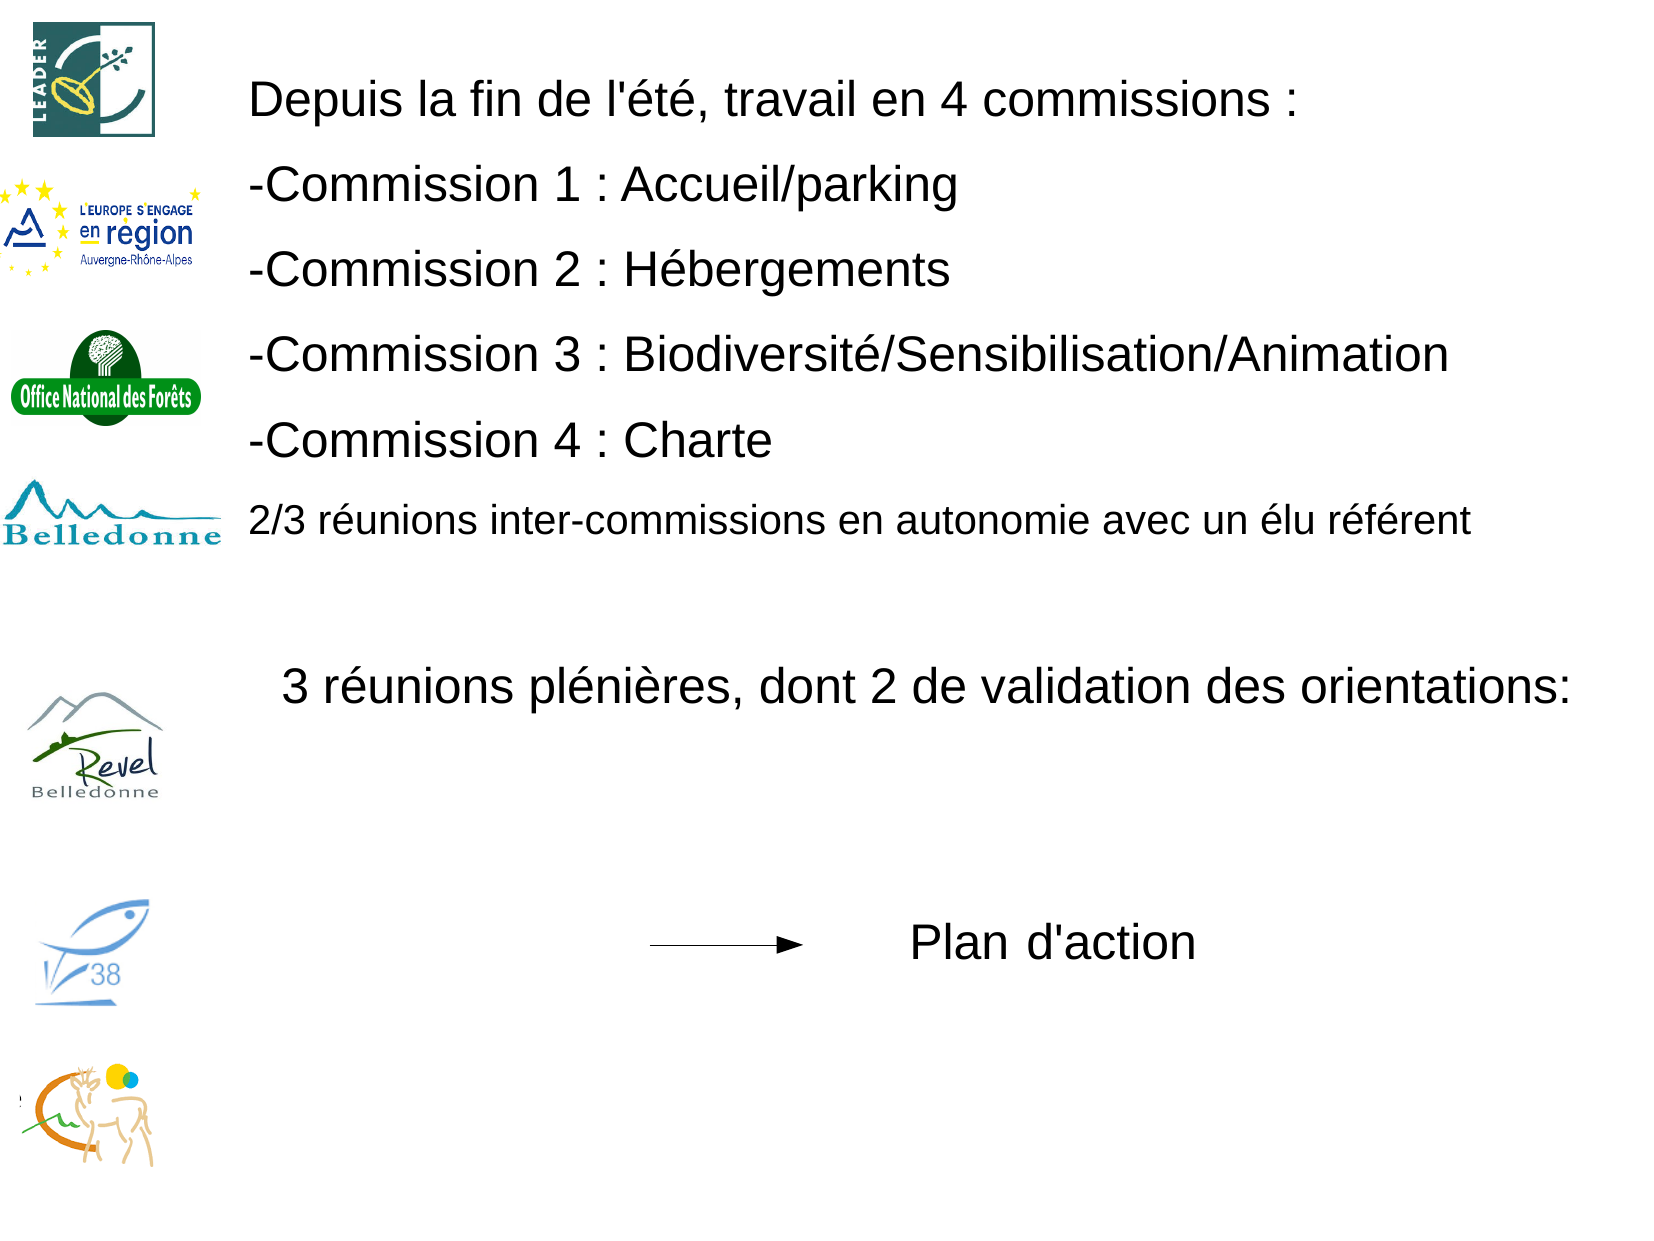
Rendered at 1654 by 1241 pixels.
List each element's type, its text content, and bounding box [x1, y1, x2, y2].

picture [33, 22, 155, 137]
list Depuis la fin de l'été, travail en 4 commissions : -Commission 1 : Accueil/parking -Commission 2 : Hébergements -Commission 3 : Biodiversité/Sensibilisation/Animation -Commission 4 : Charte 2/3 réunions inter-commissions en autonomie avec un élu référent 3 réunions plénières, dont 2 de validation des orientations: Plan d'action [248, 70, 1607, 1217]
text_box [0, 551, 249, 1241]
picture [0, 472, 237, 551]
picture [19, 1062, 154, 1167]
picture [0, 177, 201, 277]
picture [11, 330, 201, 426]
picture [35, 862, 189, 1016]
picture [1, 690, 189, 804]
text_box [0, 0, 245, 472]
